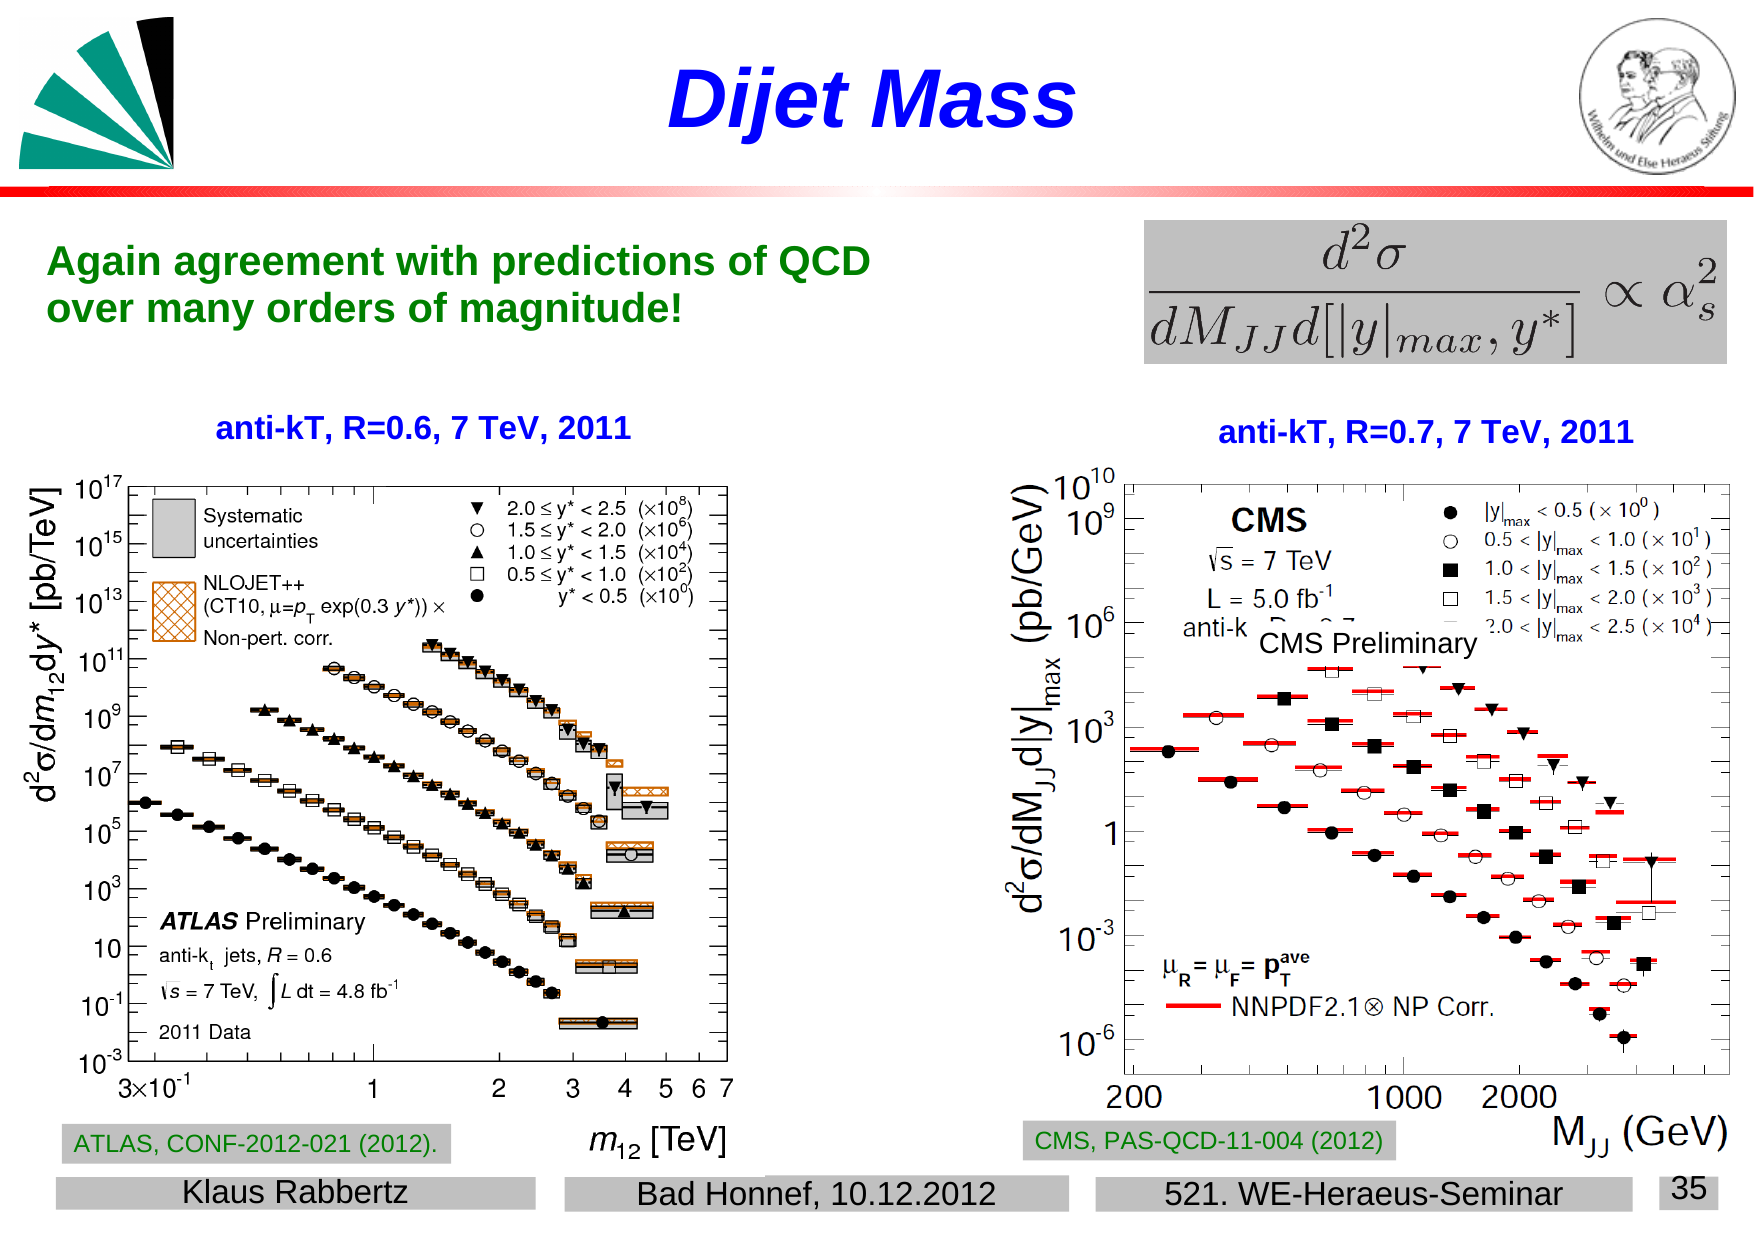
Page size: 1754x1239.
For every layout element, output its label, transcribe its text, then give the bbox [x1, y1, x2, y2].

text_box anti-kT, R=0.7, 7 TeV, 2011 [1206, 407, 1647, 457]
picture [1003, 462, 1738, 1161]
text_box CMS Preliminary [1247, 621, 1491, 667]
text_box CMS, PAS-QCD-11-004 (2012) [1022, 1120, 1397, 1161]
text_box Again agreement with predictions of QCD over many orders of magnitude! [34, 232, 886, 337]
text_box ATLAS, CONF-2012-021 (2012). [61, 1123, 452, 1164]
title Dijet Mass [220, 16, 1525, 182]
text_box anti-kT, R=0.6, 7 TeV, 2011 [203, 403, 645, 450]
picture [1579, 18, 1736, 175]
picture [19, 17, 174, 171]
picture [1144, 219, 1727, 364]
picture [7, 450, 765, 1178]
